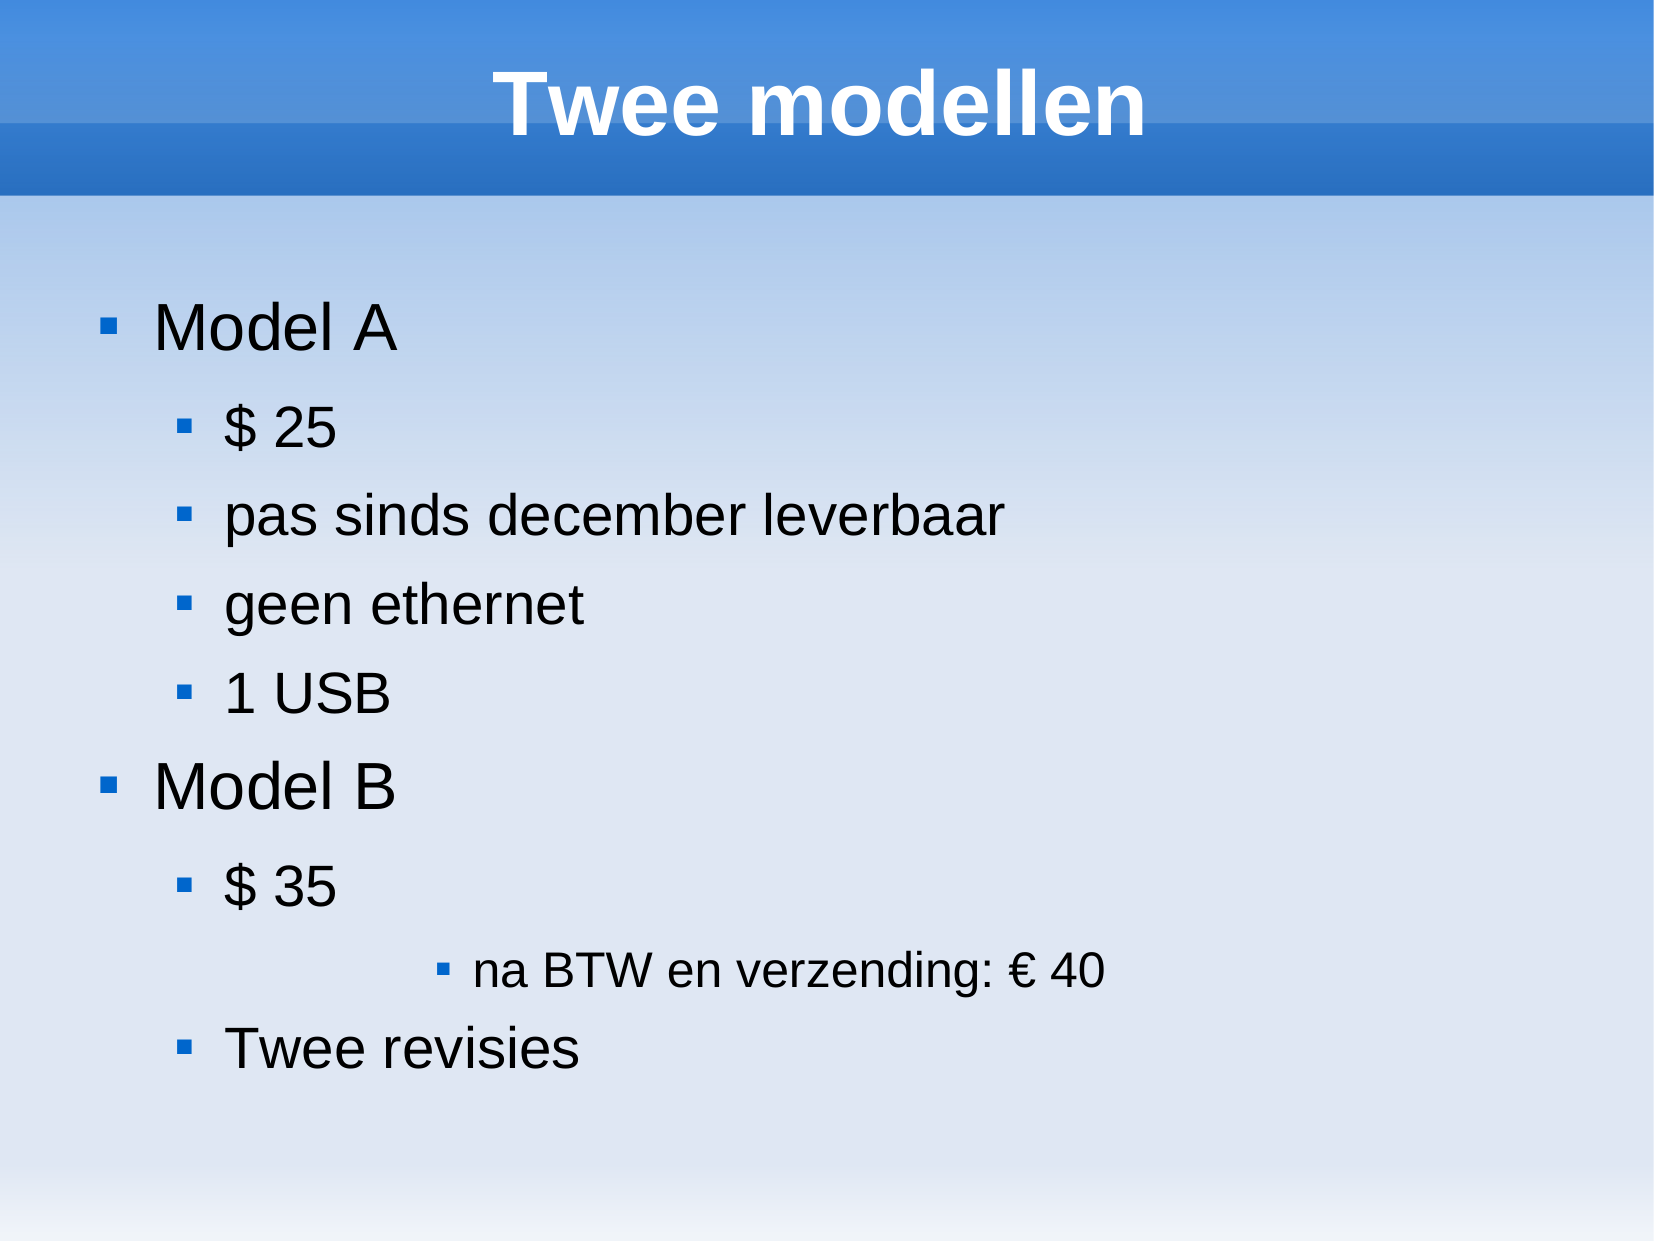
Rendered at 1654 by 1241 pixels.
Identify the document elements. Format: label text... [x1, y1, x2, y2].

title Twee modellen [76, 0, 1565, 208]
list Model A $ 25 pas sinds december leverbaar geen ethernet 1 USB Model B $ 35 na BTW en verzending: € 40 Twee revisies [82, 290, 1571, 1109]
picture [0, 0, 1654, 1241]
